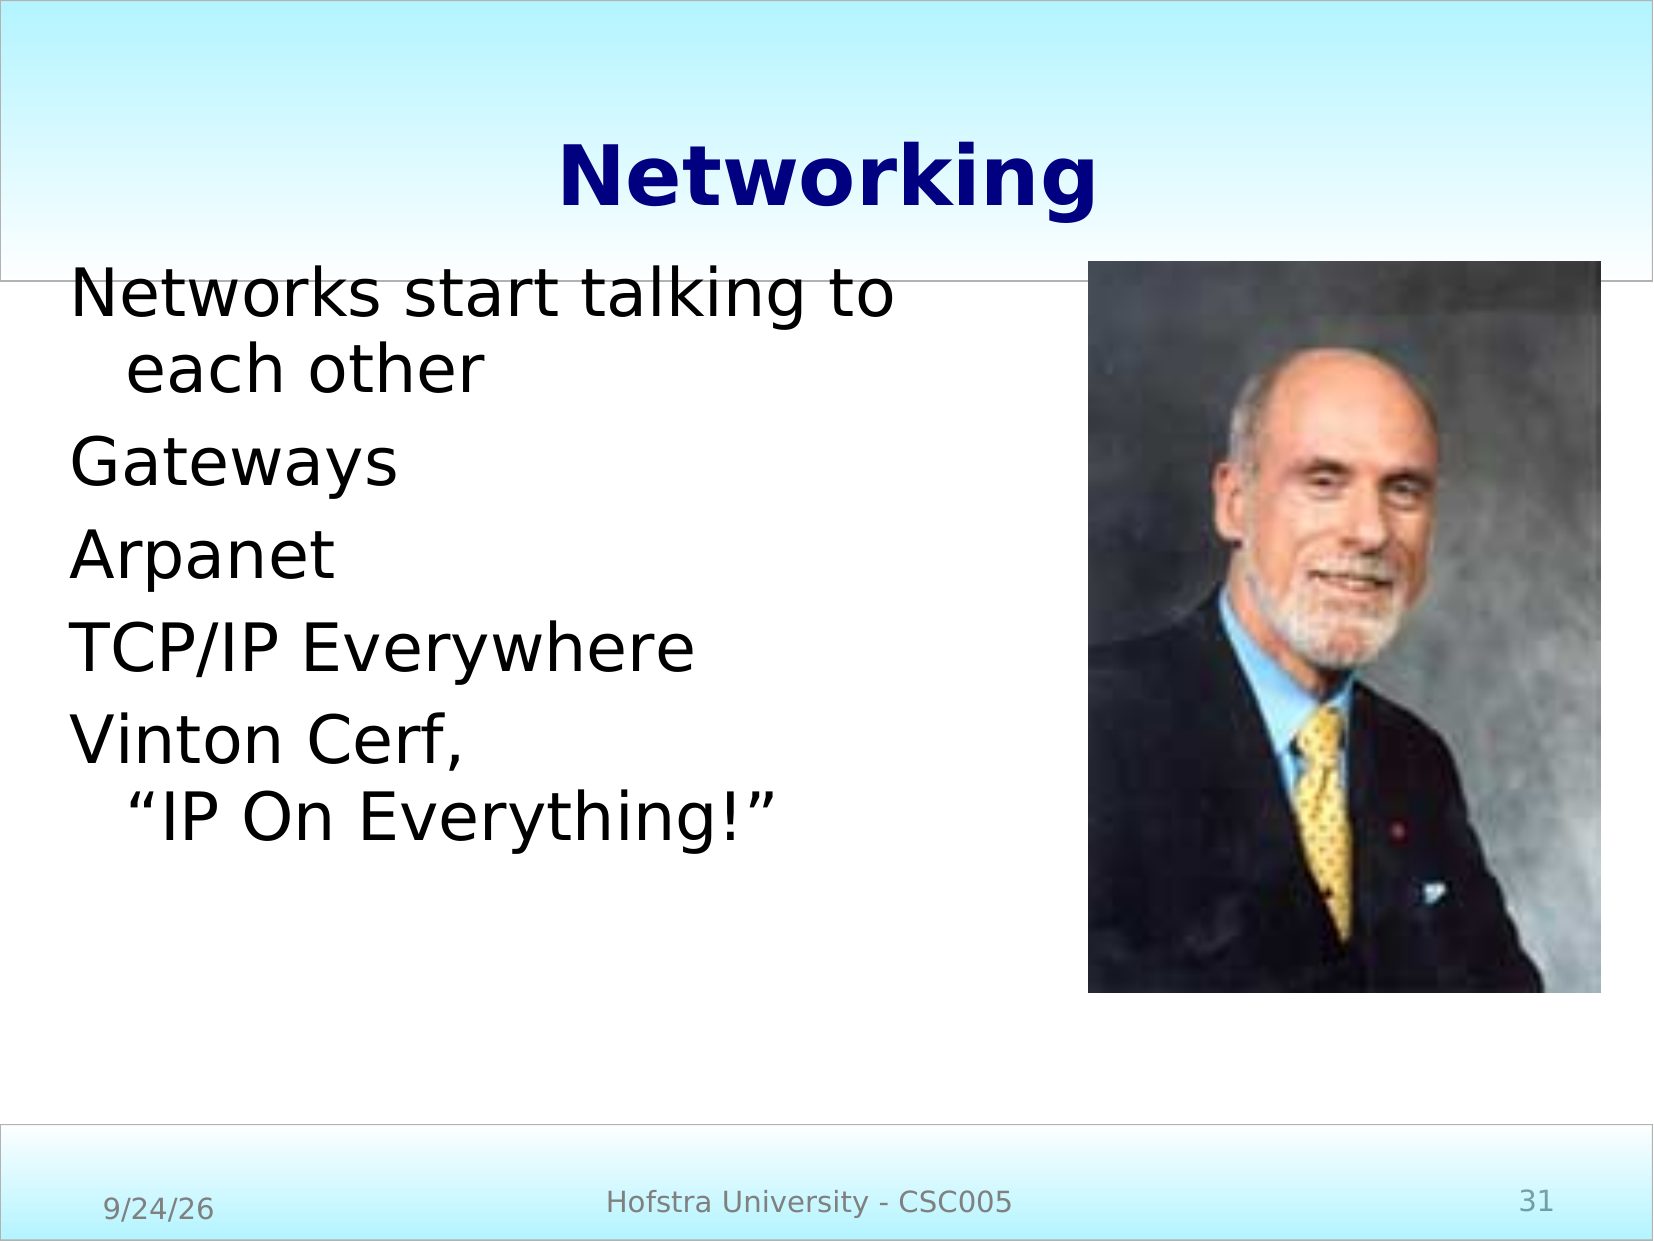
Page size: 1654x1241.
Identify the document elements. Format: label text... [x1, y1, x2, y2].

picture [1088, 261, 1601, 993]
title Networking [123, 87, 1533, 233]
list Networks start talking to each other Gateways Arpanet TCP/IP Everywhere Vinton Cerf, “IP On Everything!” [54, 247, 1075, 1054]
